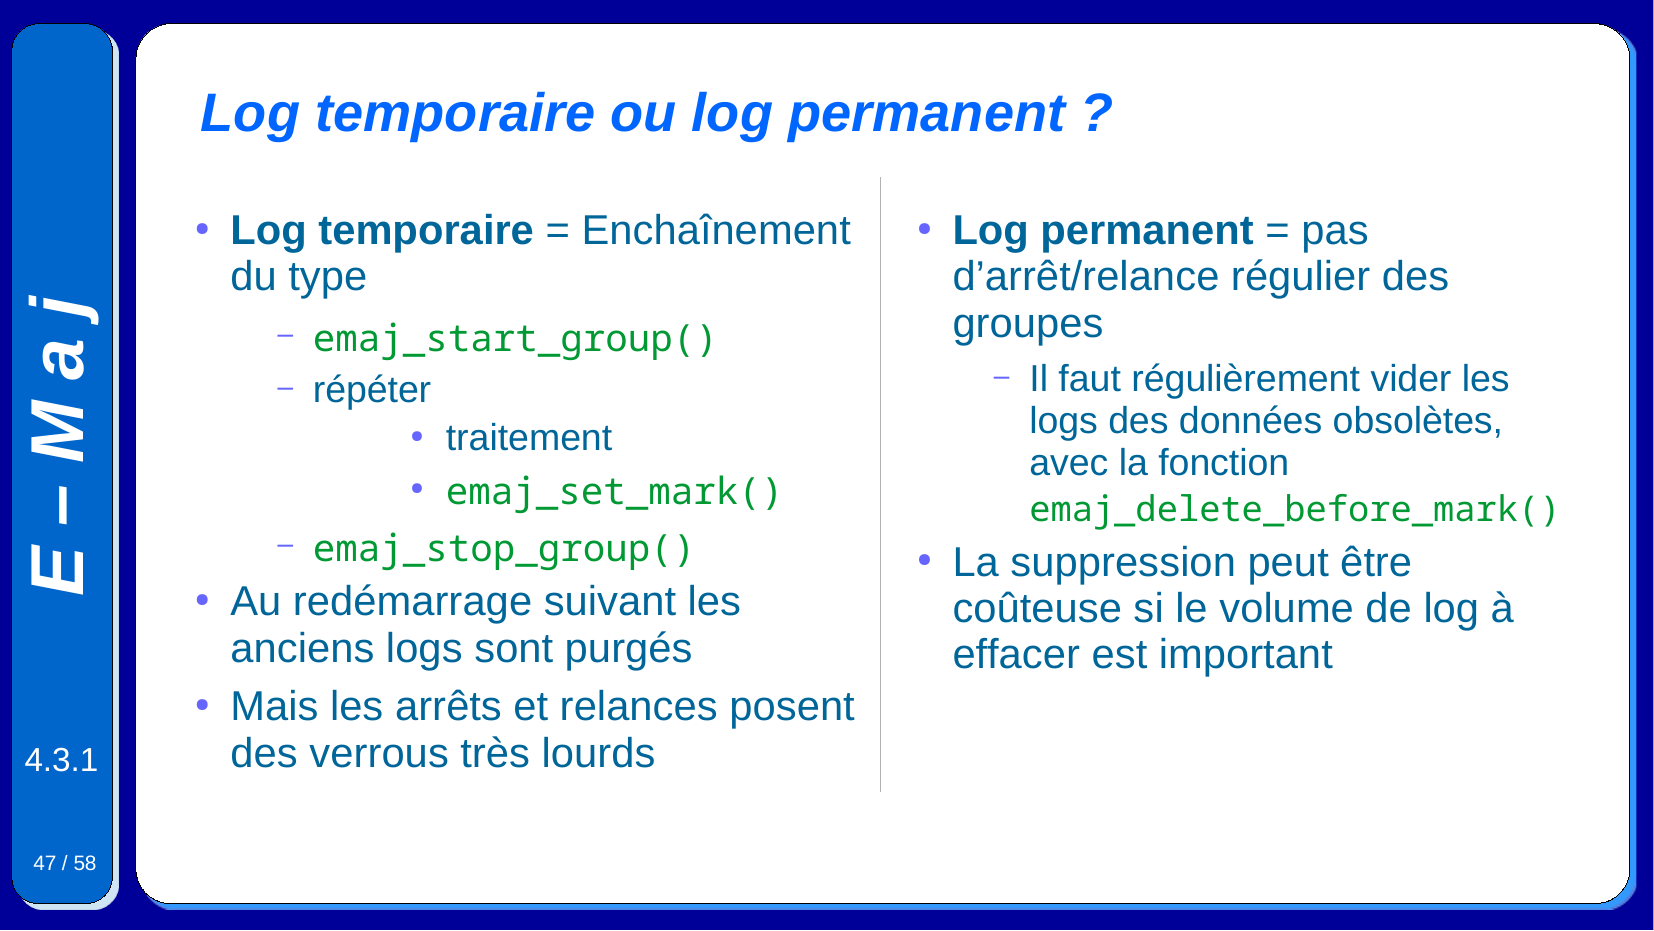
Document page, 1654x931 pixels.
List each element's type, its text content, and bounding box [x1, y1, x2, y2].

list Log permanent = pas d’arrêt/relance régulier des groupes Il faut régulièrement vider les logs des données obsolètes, avec la fonction emaj_delete_before_mark() La suppression peut être coûteuse si le volume de log à effacer est important [899, 206, 1588, 827]
title Log temporaire ou log permanent ? [200, 34, 1575, 191]
list Log temporaire = Enchaînement du type emaj_start_group() répéter traitement emaj_set_mark() emaj_stop_group() Au redémarrage suivant les anciens logs sont purgés Mais les arrêts et relances posent des verrous très lourds [177, 206, 865, 827]
